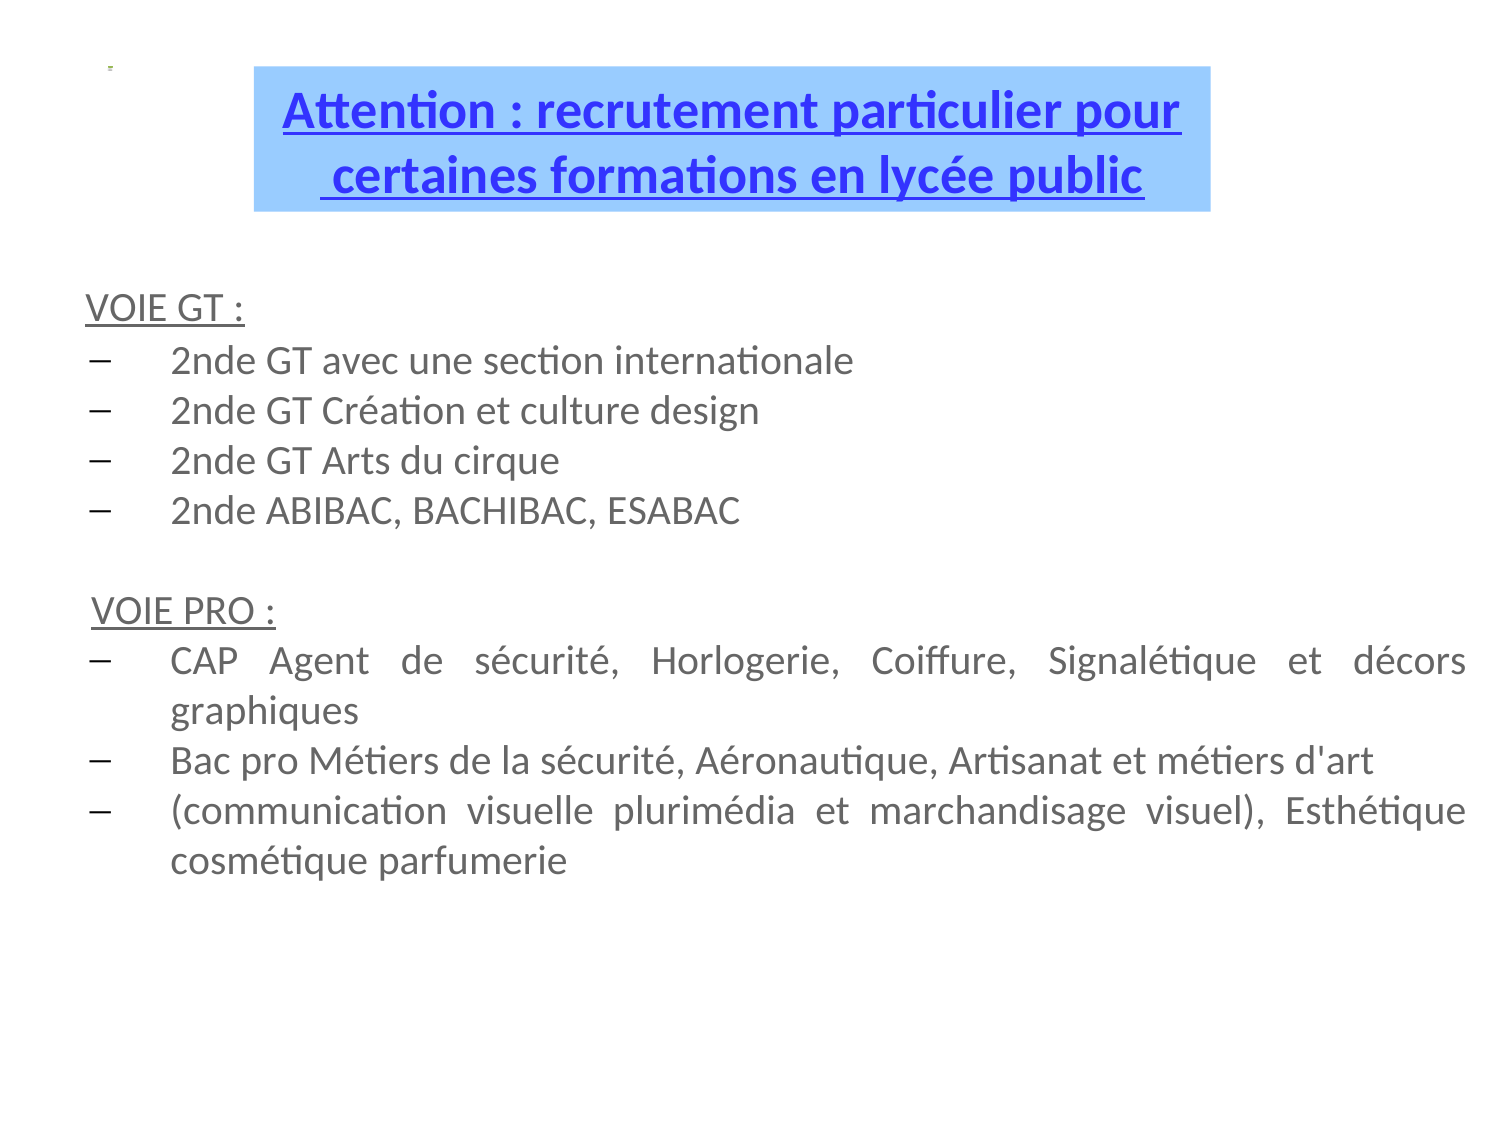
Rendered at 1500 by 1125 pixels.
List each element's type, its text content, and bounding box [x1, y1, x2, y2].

text_box Attention : recrutement particulier pour certaines formations en lycée public [253, 66, 1211, 212]
